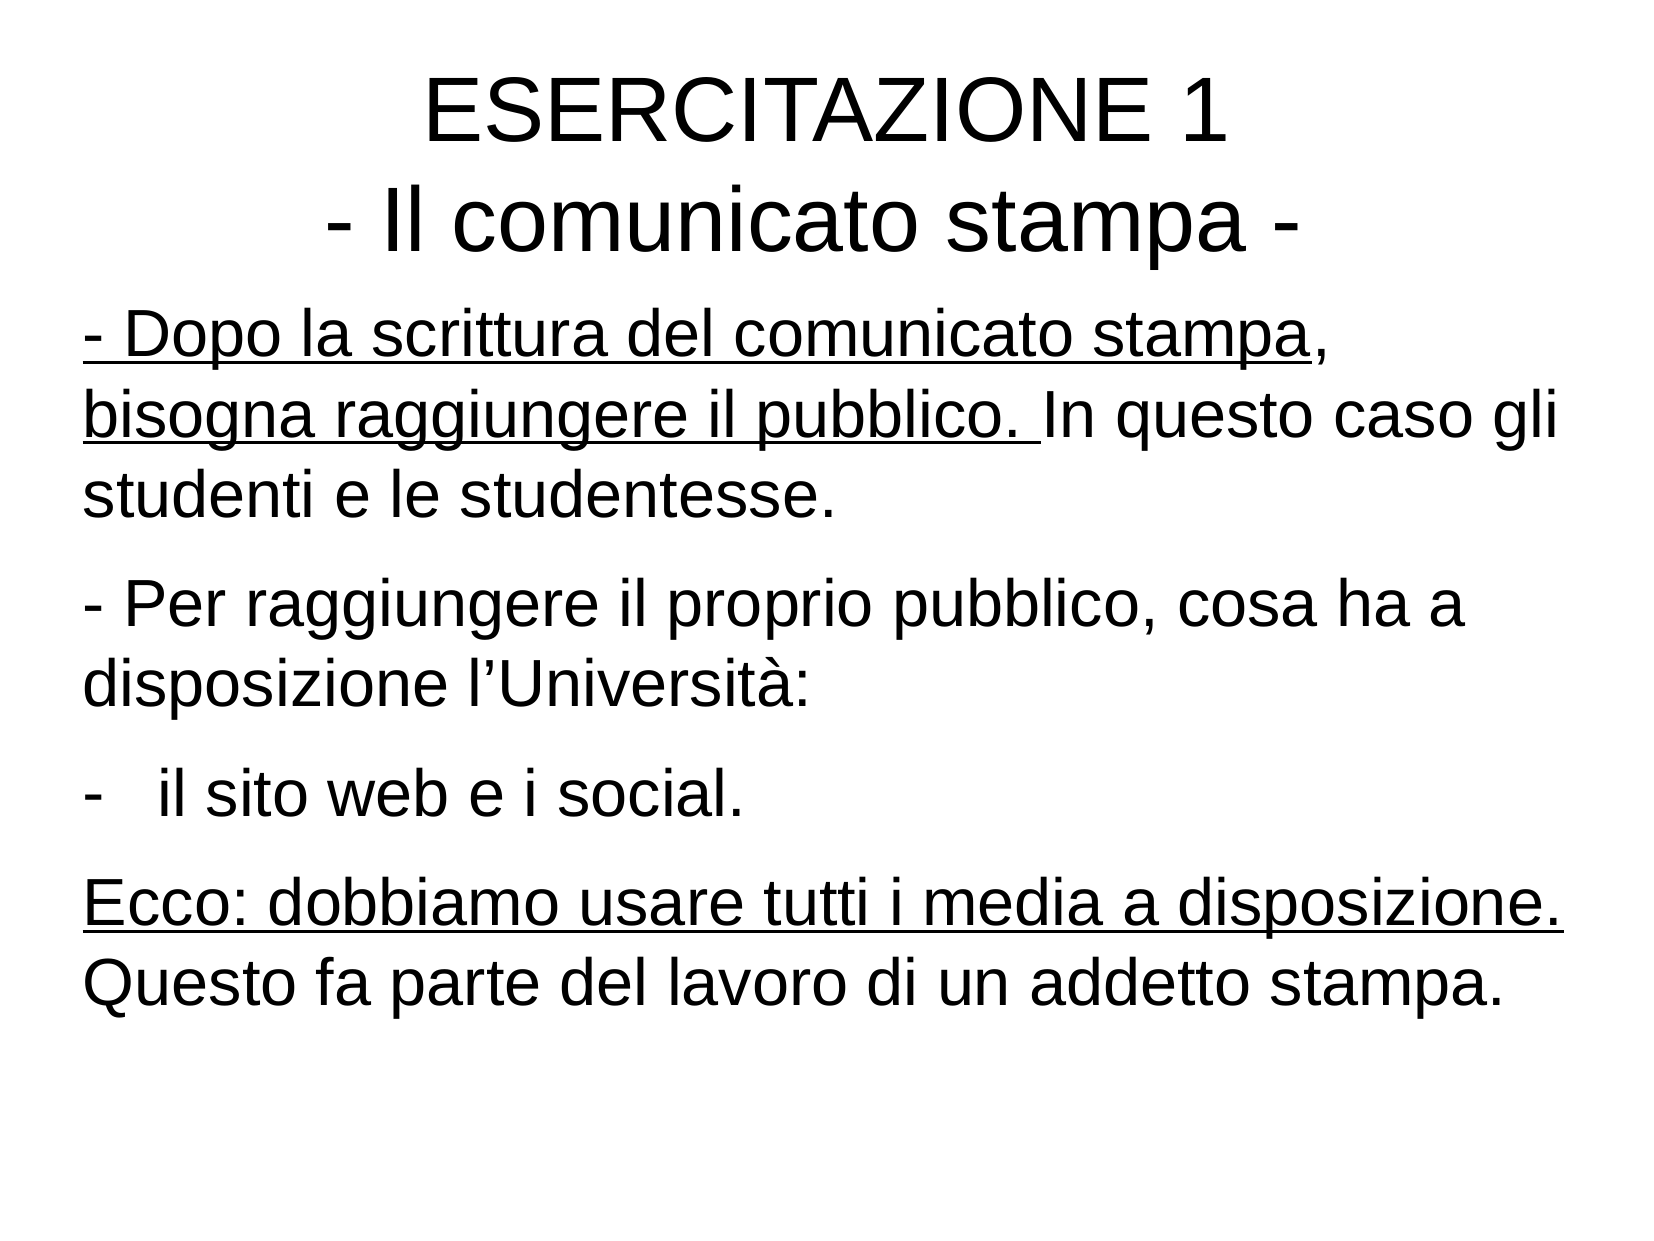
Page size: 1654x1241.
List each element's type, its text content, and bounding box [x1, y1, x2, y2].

title ESERCITAZIONE 1 - Il comunicato stampa - [82, 49, 1571, 257]
list - Dopo la scrittura del comunicato stampa, bisogna raggiungere il pubblico. In questo caso gli studenti e le studentesse. - Per raggiungere il proprio pubblico, cosa ha a disposizione l’Università: il sito web e i social. Ecco: dobbiamo usare tutti i media a disposizione. Questo fa parte del lavoro di un addetto stampa. [82, 290, 1571, 1109]
